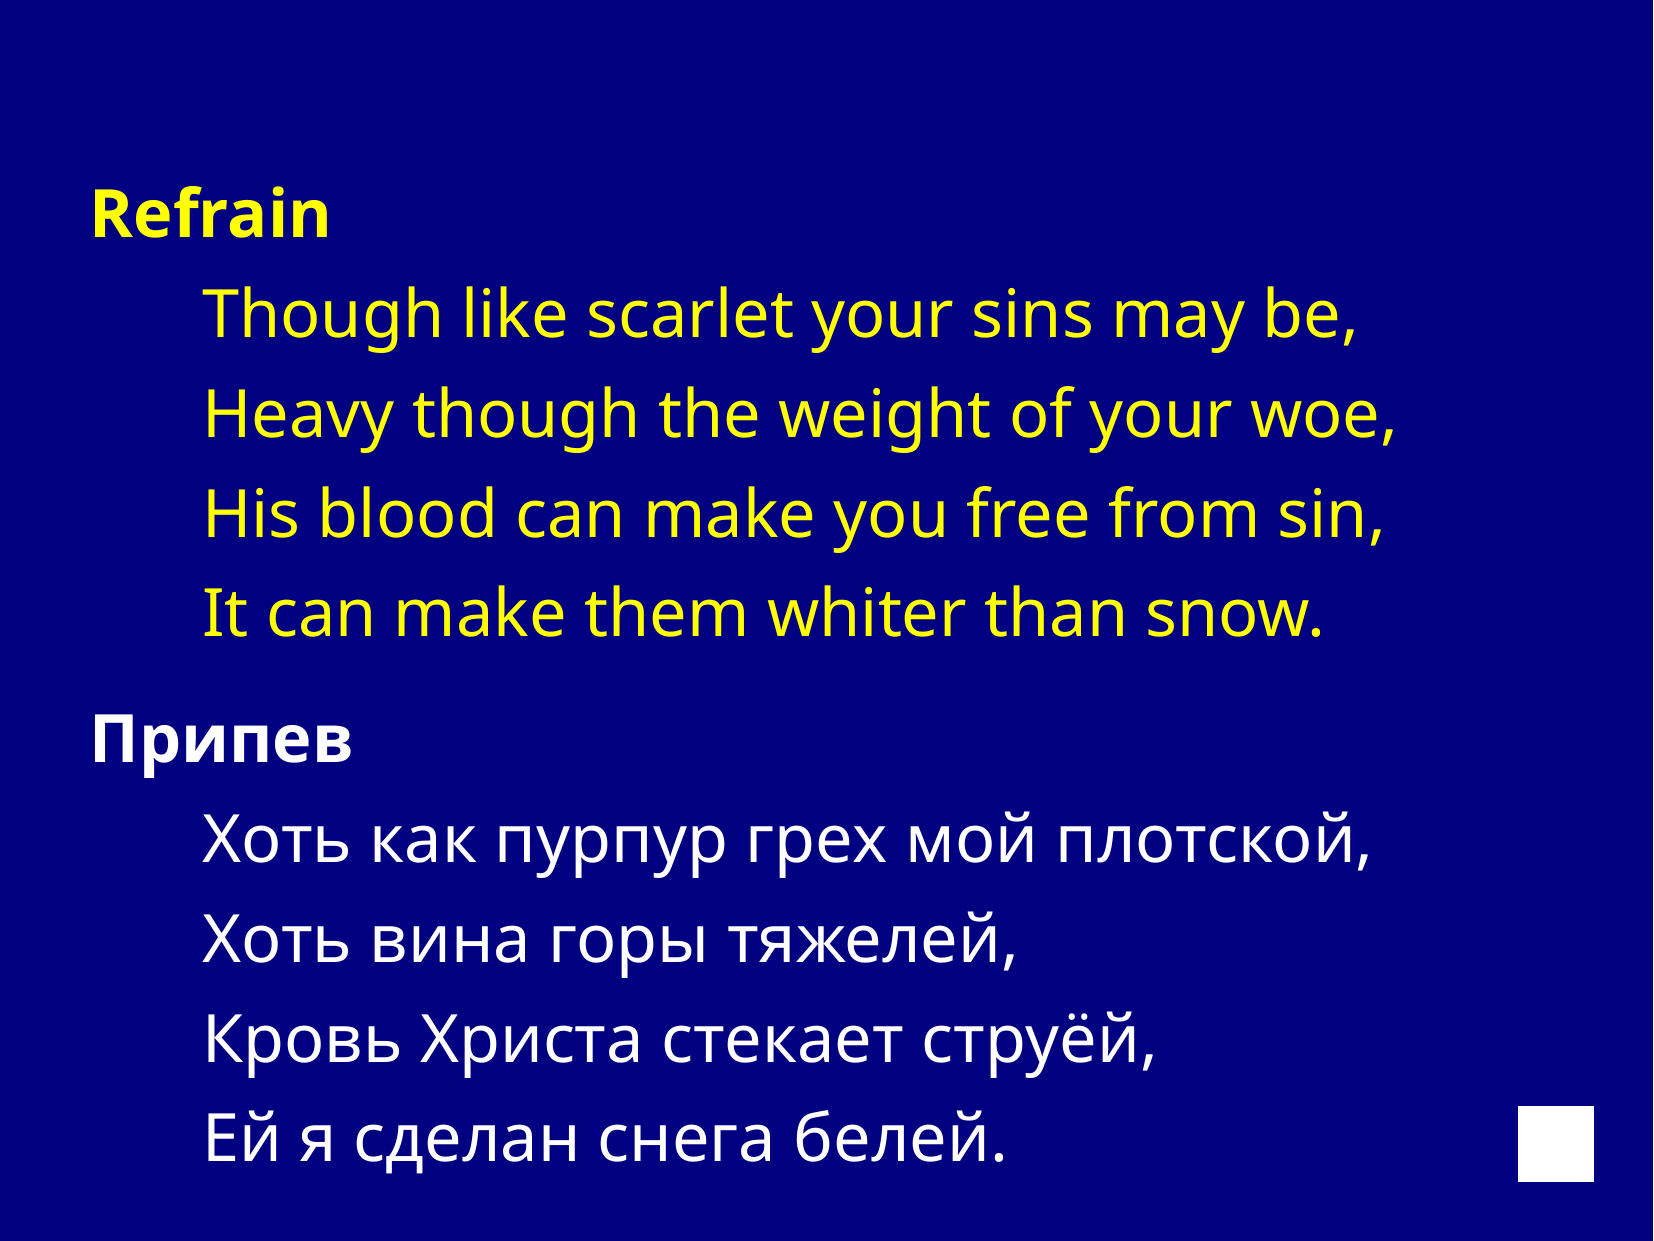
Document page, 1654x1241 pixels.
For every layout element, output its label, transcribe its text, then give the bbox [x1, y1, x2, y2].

text_box [1518, 1106, 1594, 1182]
text_box Refrain Though like scarlet your sins may be, Heavy though the weight of your woe, His blood can make you free from sin, It can make them whiter than snow. [75, 150, 1576, 638]
text_box Припев Хоть как пурпур грех мой плотской, Хоть вина горы тяжелей, Кровь Христа стекает струёй, Ей я сделан снега белей. [75, 675, 1576, 1163]
